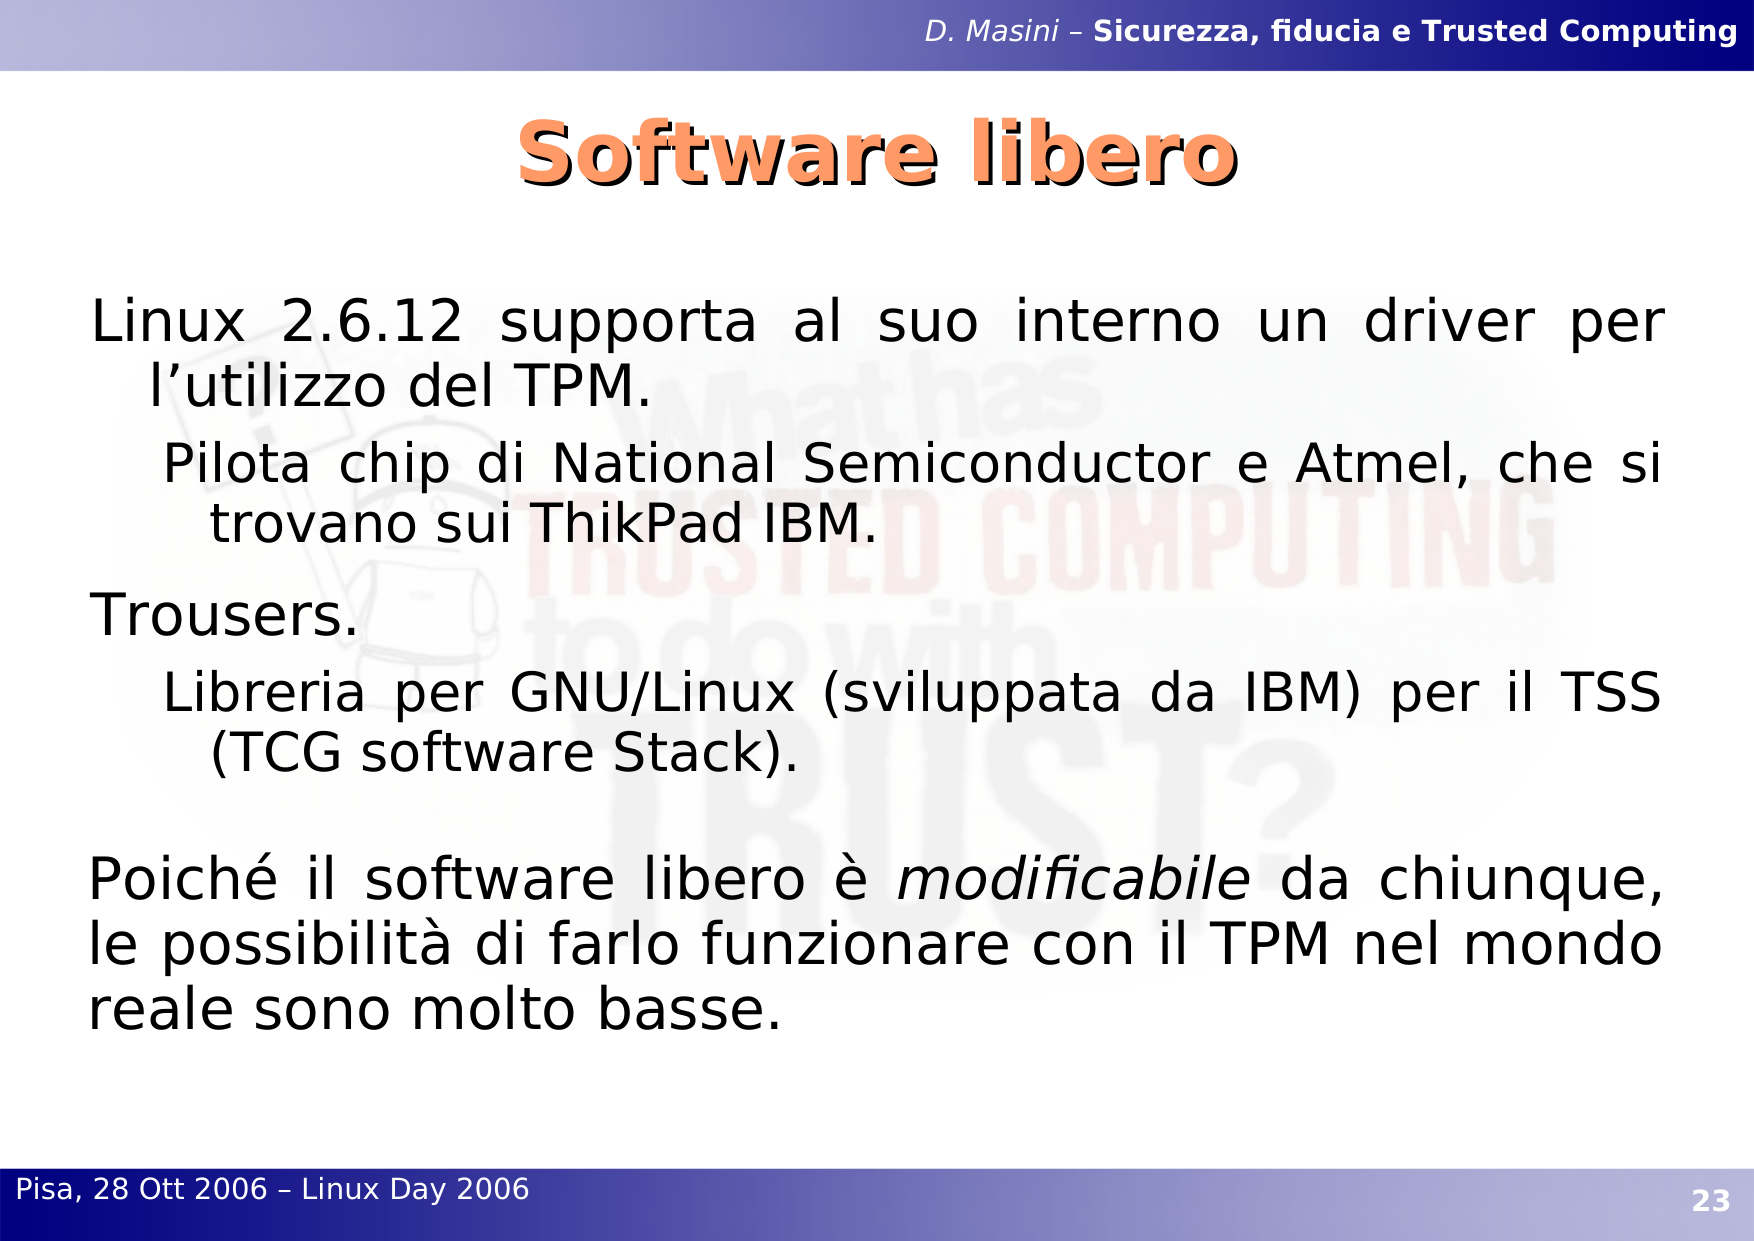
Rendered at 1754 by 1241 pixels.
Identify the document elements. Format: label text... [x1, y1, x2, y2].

list Linux 2.6.12 supporta al suo interno un driver per l’utilizzo del TPM. Pilota chip di National Semiconductor e Atmel, che si trovano sui ThikPad IBM. Trousers. Libreria per GNU/Linux (sviluppata da IBM) per il TSS (TCG software Stack). Poiché il software libero è modificabile da chiunque, le possibilità di farlo funzionare con il TPM nel mondo reale sono molto basse. [87, 289, 1666, 1108]
text_box <numero> [1641, 1185, 1732, 1223]
picture [0, 0, 1754, 1241]
text_box D. Masini – Sicurezza, fiducia e Trusted Computing [602, 7, 1754, 63]
text_box Pisa, 28 Ott 2006 – Linux Day 2006 [0, 1175, 1314, 1234]
title Software libero [87, 49, 1666, 257]
